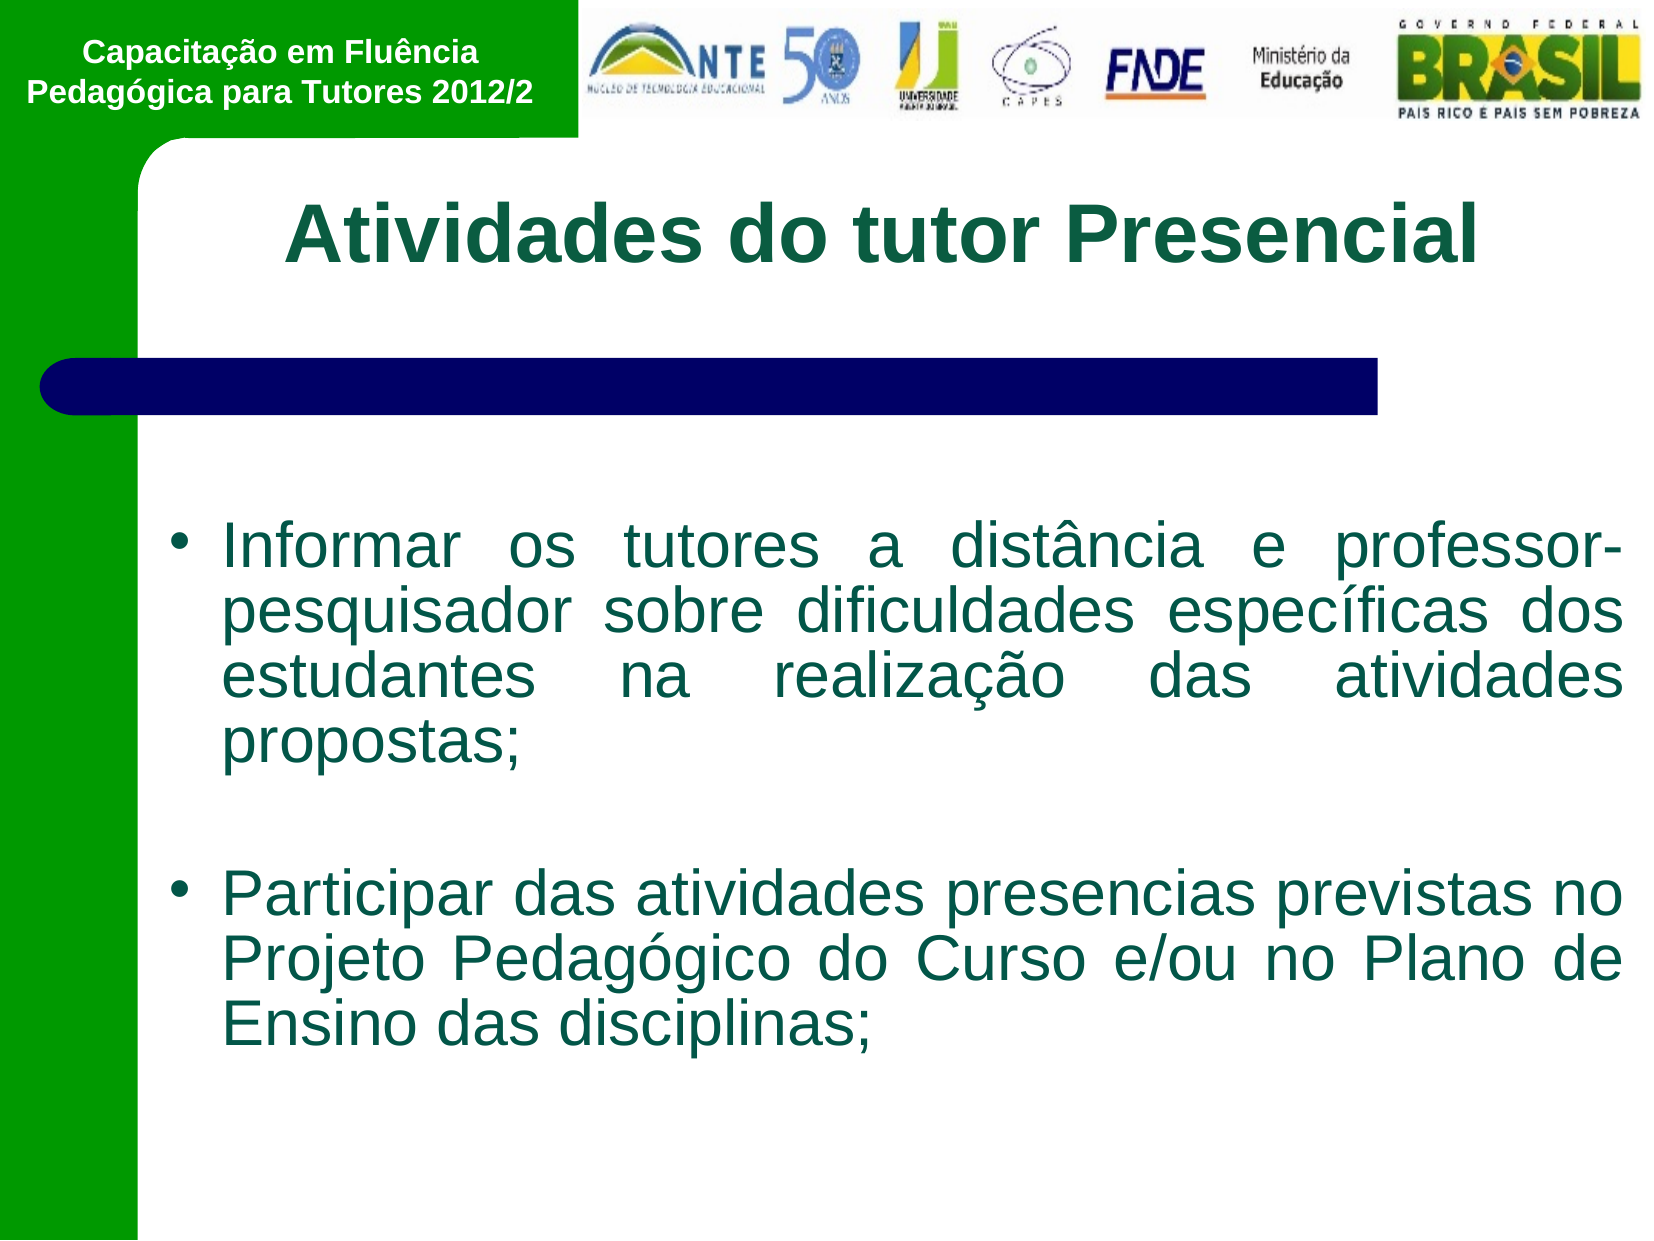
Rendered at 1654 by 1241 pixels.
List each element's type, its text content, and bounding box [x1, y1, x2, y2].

list Informar os tutores a distância e professor-pesquisador sobre dificuldades específicas dos estudantes na realização das atividades propostas; Participar das atividades presencias previstas no Projeto Pedagógico do Curso e/ou no Plano de Ensino das disciplinas; [151, 427, 1625, 1241]
title Atividades do tutor Presencial [177, 184, 1612, 377]
picture [582, 8, 1646, 121]
